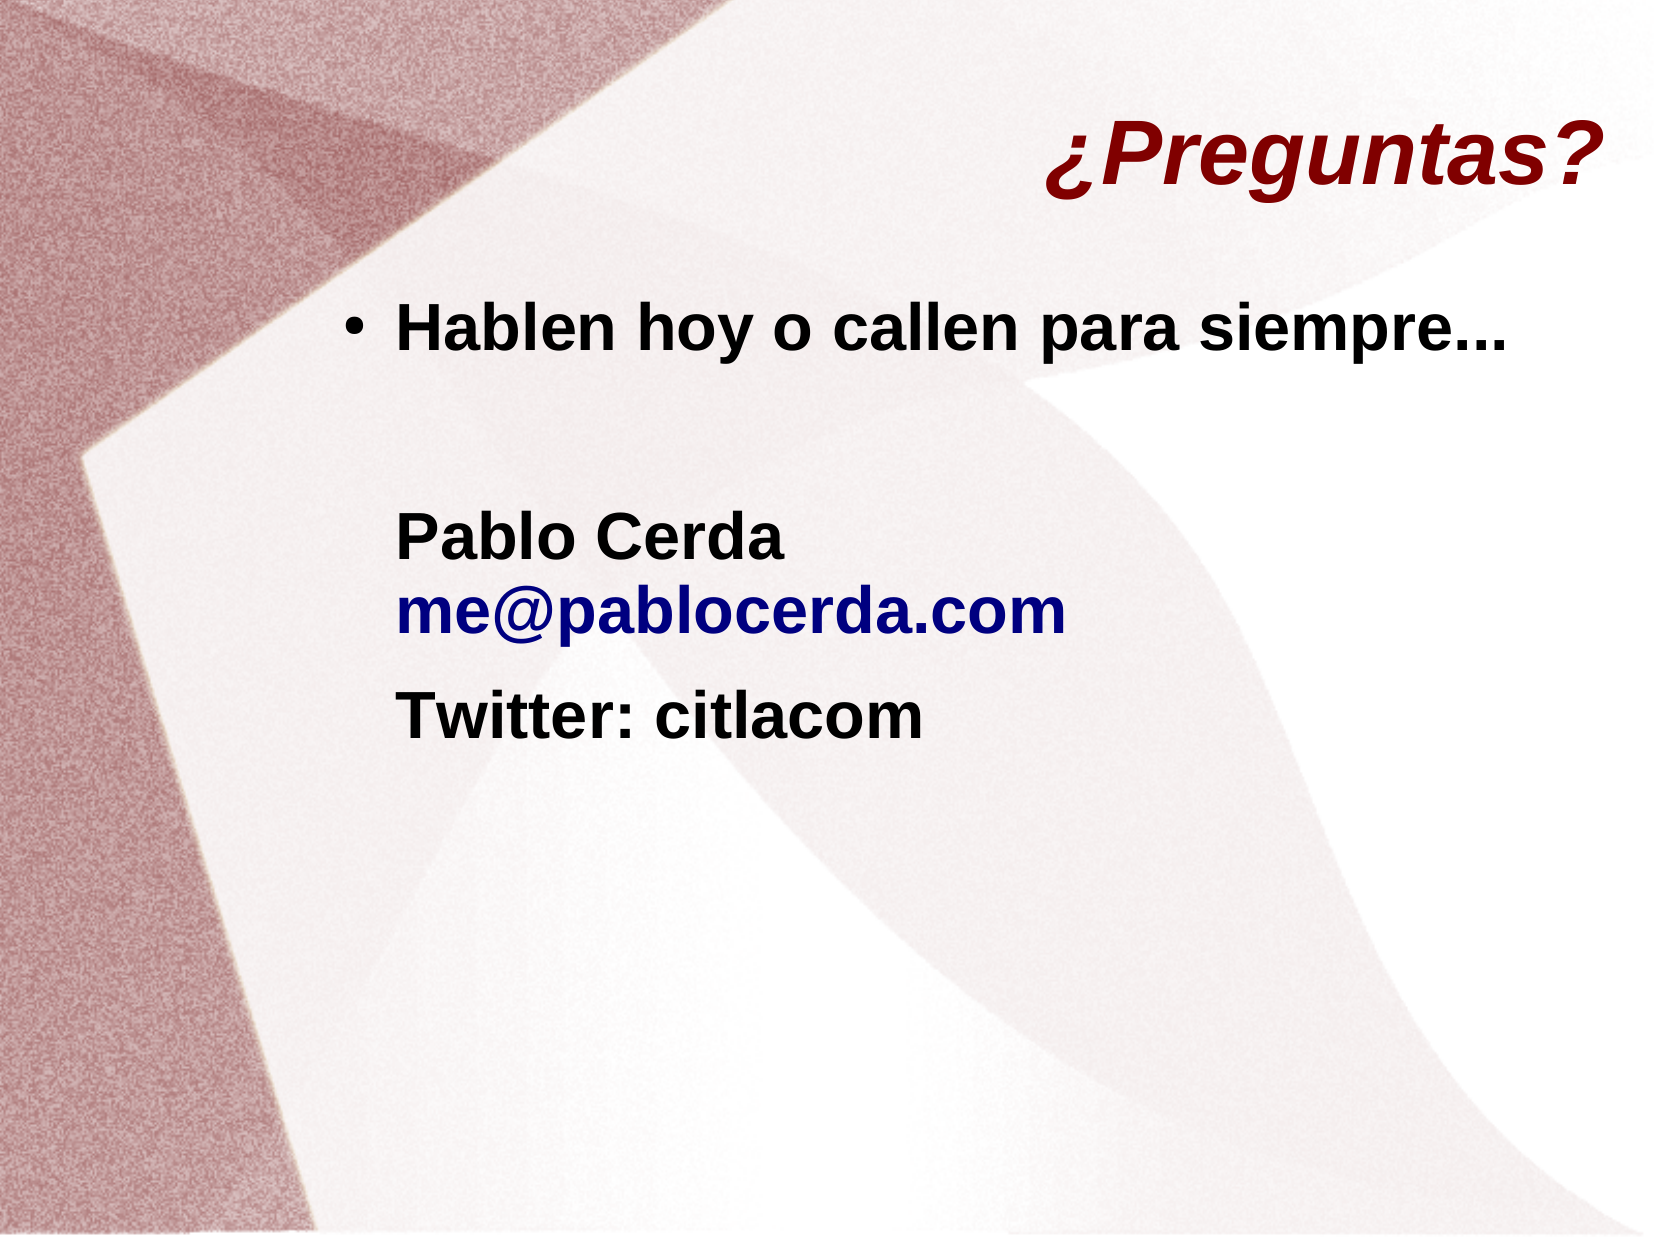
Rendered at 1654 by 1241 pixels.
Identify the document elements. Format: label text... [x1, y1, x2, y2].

title ¿Preguntas? [596, 49, 1607, 257]
picture [0, 0, 1654, 1241]
list Hablen hoy o callen para siempre... Pablo Cerda me@pablocerda.com Twitter: citlacom [324, 290, 1601, 1241]
